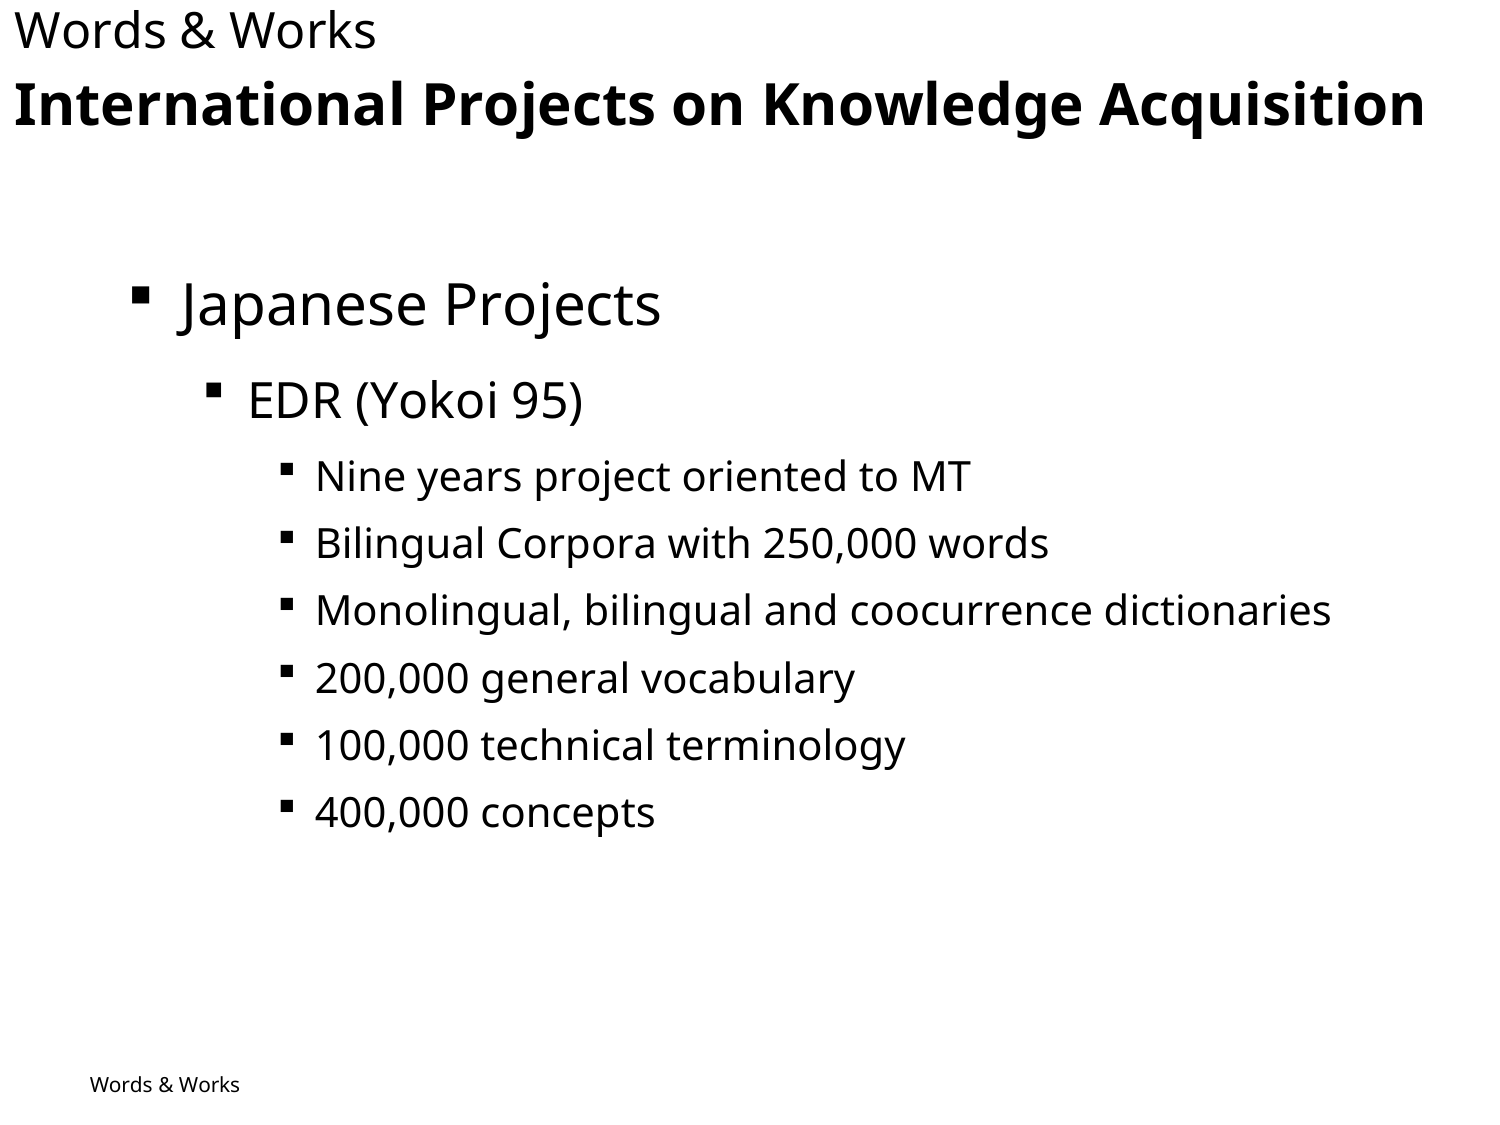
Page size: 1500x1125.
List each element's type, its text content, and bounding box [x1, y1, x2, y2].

title Words & Works International Projects on Knowledge Acquisition [0, 0, 1475, 150]
list Japanese Projects EDR (Yokoi 95) Nine years project oriented to MT Bilingual Corpora with 250,000 words Monolingual, bilingual and coocurrence dictionaries 200,000 general vocabulary 100,000 technical terminology 400,000 concepts [112, 150, 1388, 1000]
